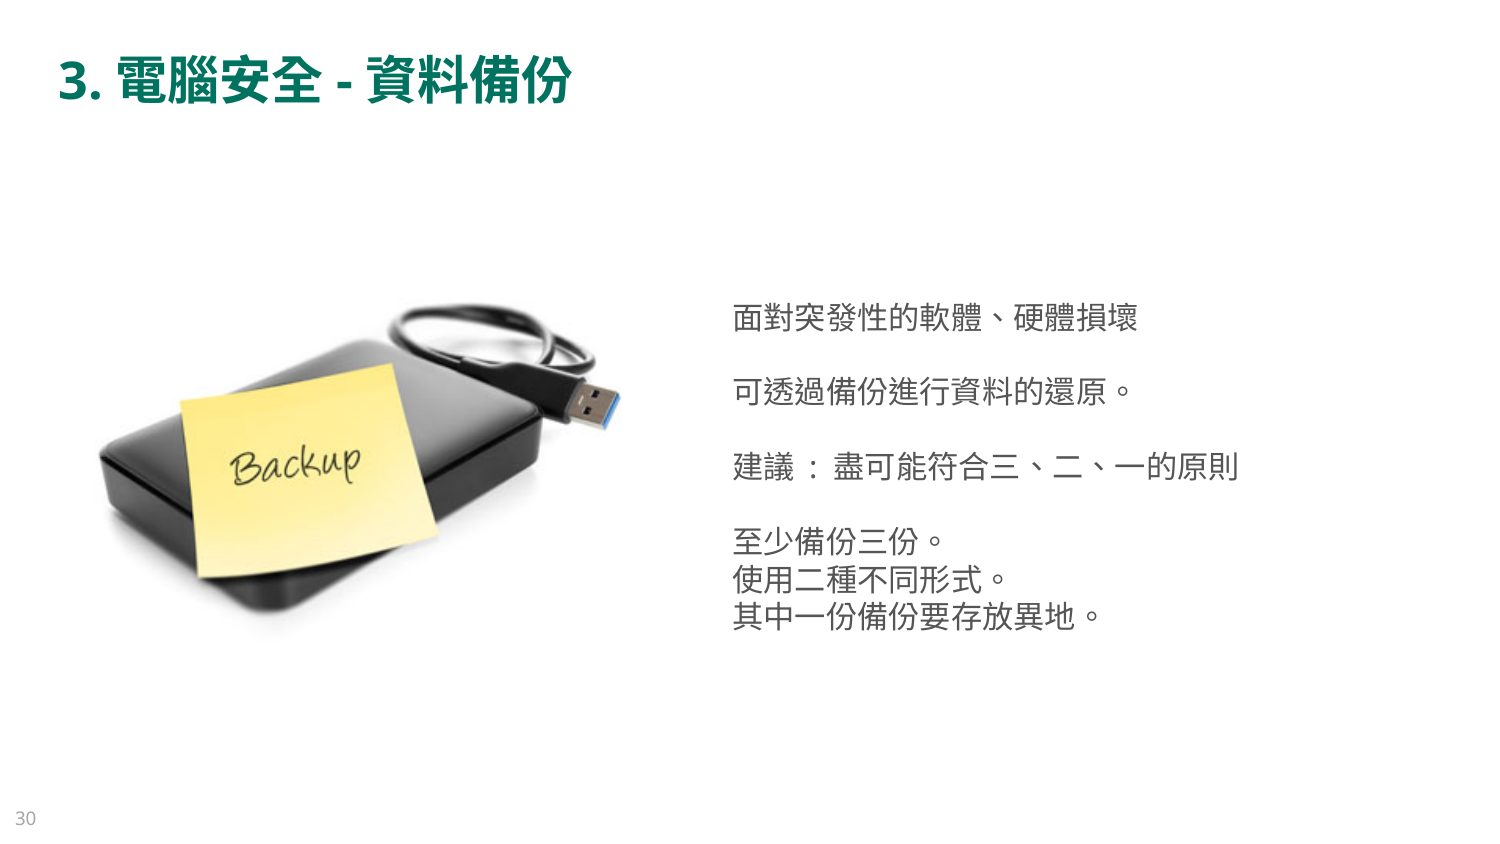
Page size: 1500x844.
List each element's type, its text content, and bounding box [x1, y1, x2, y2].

title 3.電腦安全-資料備份 [58, 48, 1442, 162]
slide_number 30 [15, 806, 61, 831]
picture [58, 250, 651, 653]
text_box 面對突發性的軟體、硬體損壞 可透過備份進行資料的還原。 建議 : 盡可能符合三、二、一的原則 至少備份三份。 使用二種不同形式。 其中一份備份要存放異地。 [732, 297, 1424, 677]
